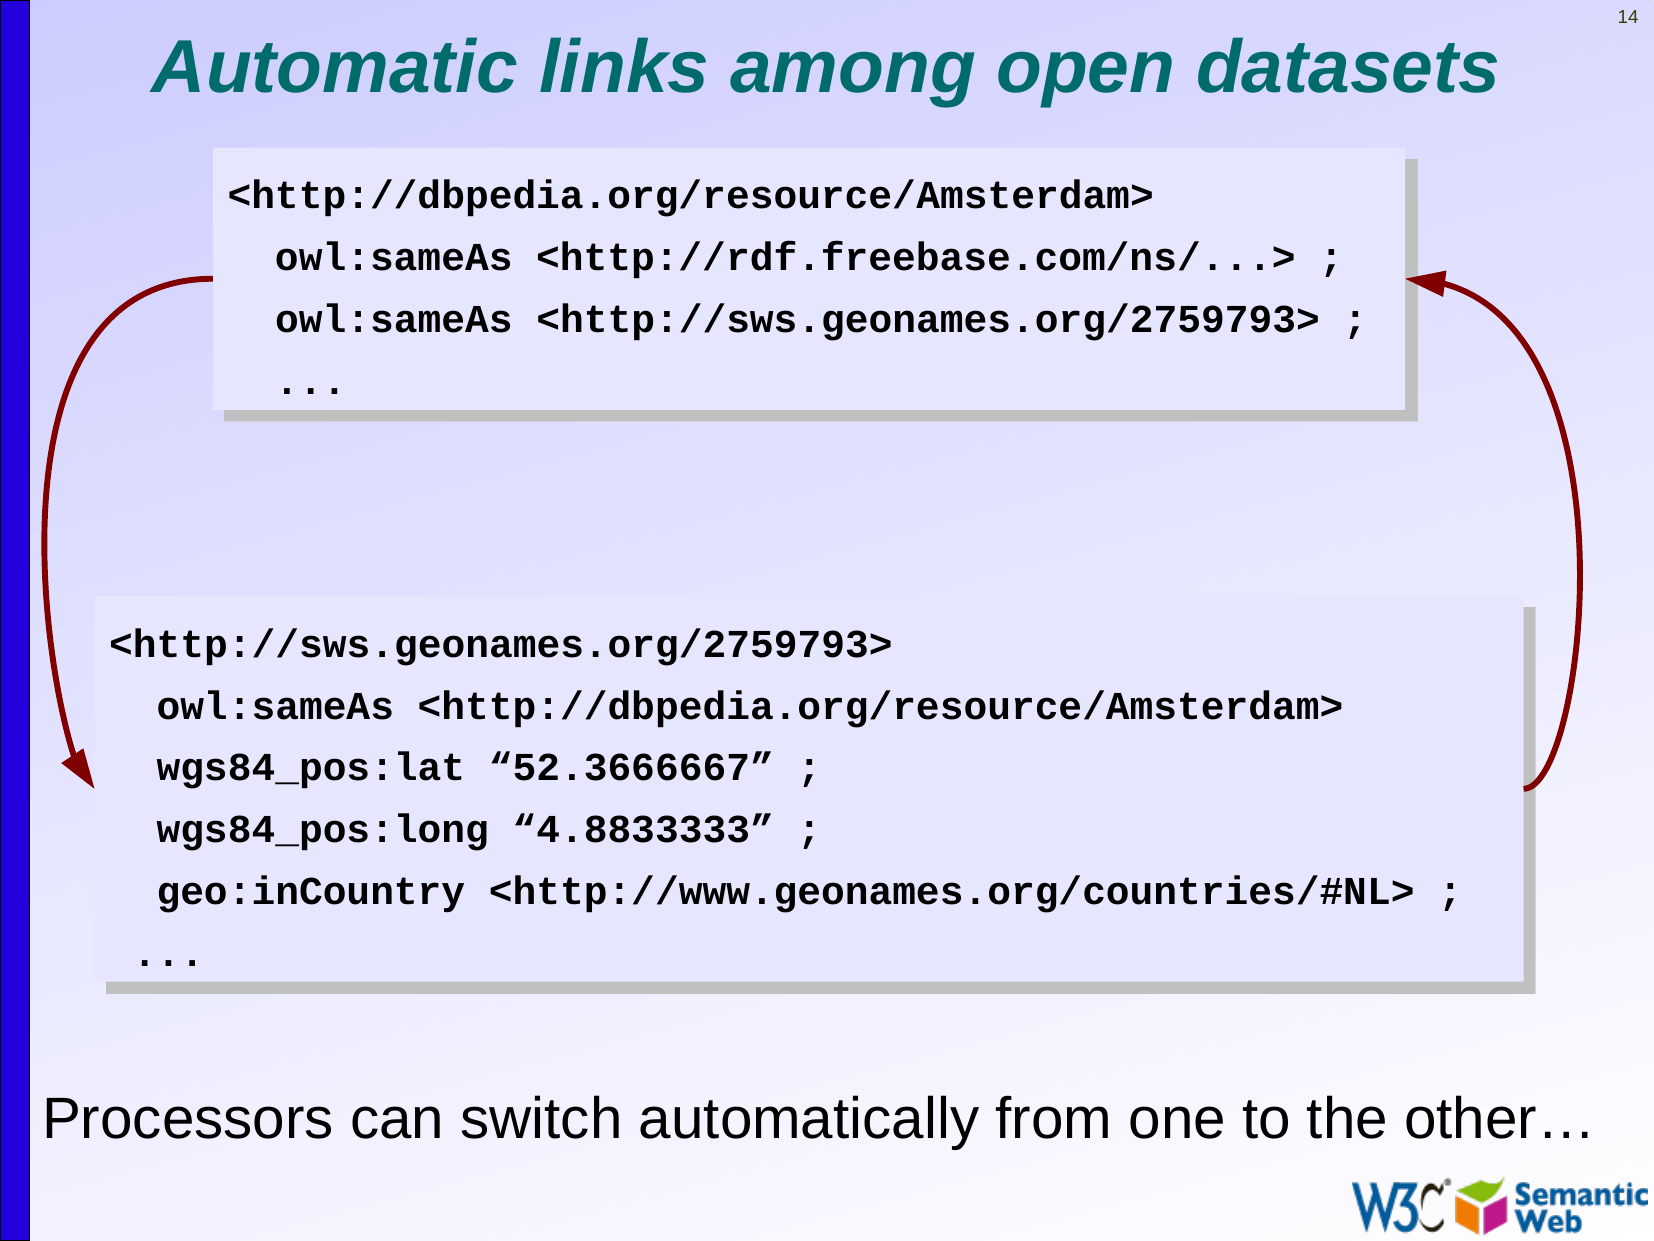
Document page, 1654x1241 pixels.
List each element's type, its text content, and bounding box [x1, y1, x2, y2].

title Automatic links among open datasets [0, 5, 1654, 125]
text_box <http://sws.geonames.org/2759793> owl:sameAs <http://dbpedia.org/resource/Amsterdam> wgs84_pos:lat “52.3666667” ; wgs84_pos:long “4.8833333” ; geo:inCountry <http://www.geonames.org/countries/#NL> ; ... [94, 595, 1524, 982]
text_box Processors can switch automatically from one to the other… [27, 1082, 1613, 1220]
picture [1352, 1175, 1648, 1235]
text_box <http://dbpedia.org/resource/Amsterdam> owl:sameAs <http://rdf.freebase.com/ns/...> ; owl:sameAs <http://sws.geonames.org/2759793> ; ... [212, 147, 1406, 410]
